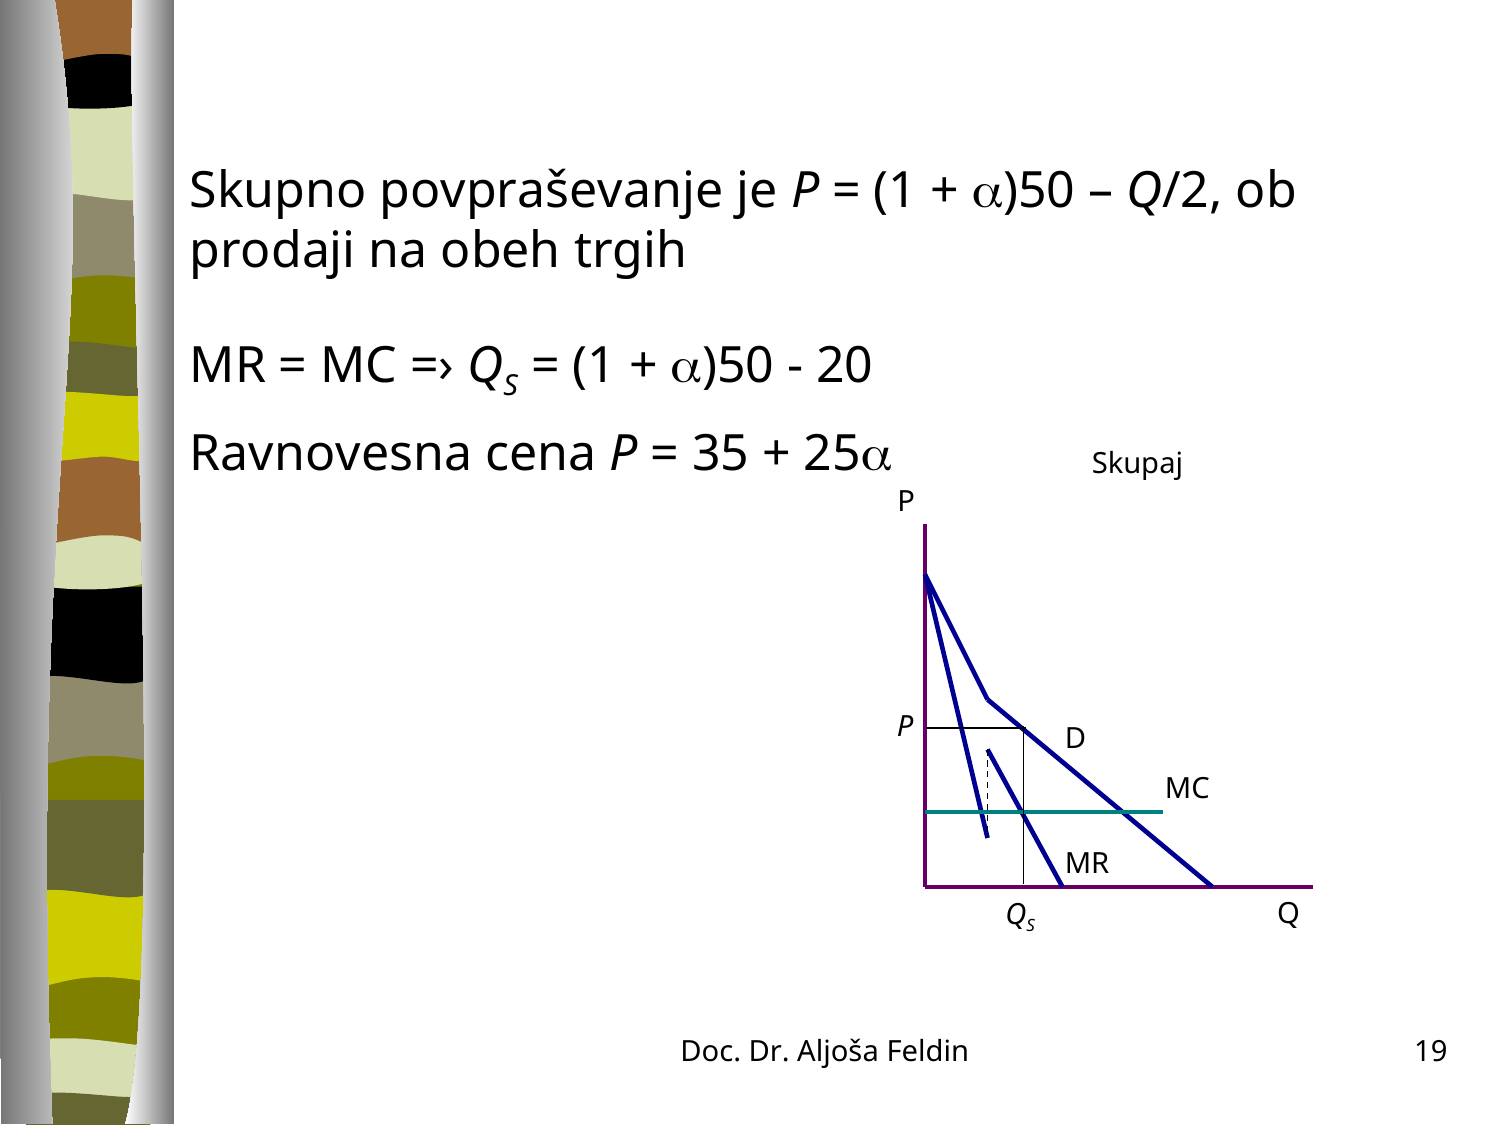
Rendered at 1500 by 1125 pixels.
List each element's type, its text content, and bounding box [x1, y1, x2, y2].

text_box Skupno povpraševanje je P = (1 + )50 – Q/2, ob prodaji na obeh trgih [174, 149, 1351, 286]
text_box Q [1262, 886, 1401, 938]
text_box MR [1050, 836, 1138, 888]
text_box P [849, 474, 963, 525]
text_box <number> [1149, 1024, 1463, 1100]
text_box P [865, 699, 929, 751]
text_box Ravnovesna cena P = 35 + 25 [174, 412, 951, 488]
text_box Doc. Dr. Aljoša Feldin [587, 1024, 1063, 1100]
text_box Skupaj [1025, 436, 1251, 488]
text_box D [1049, 711, 1225, 763]
text_box QS [990, 887, 1066, 943]
text_box MC [1149, 761, 1238, 813]
text_box MR = MC =› QS = (1 + )50 - 20 [174, 324, 1013, 409]
